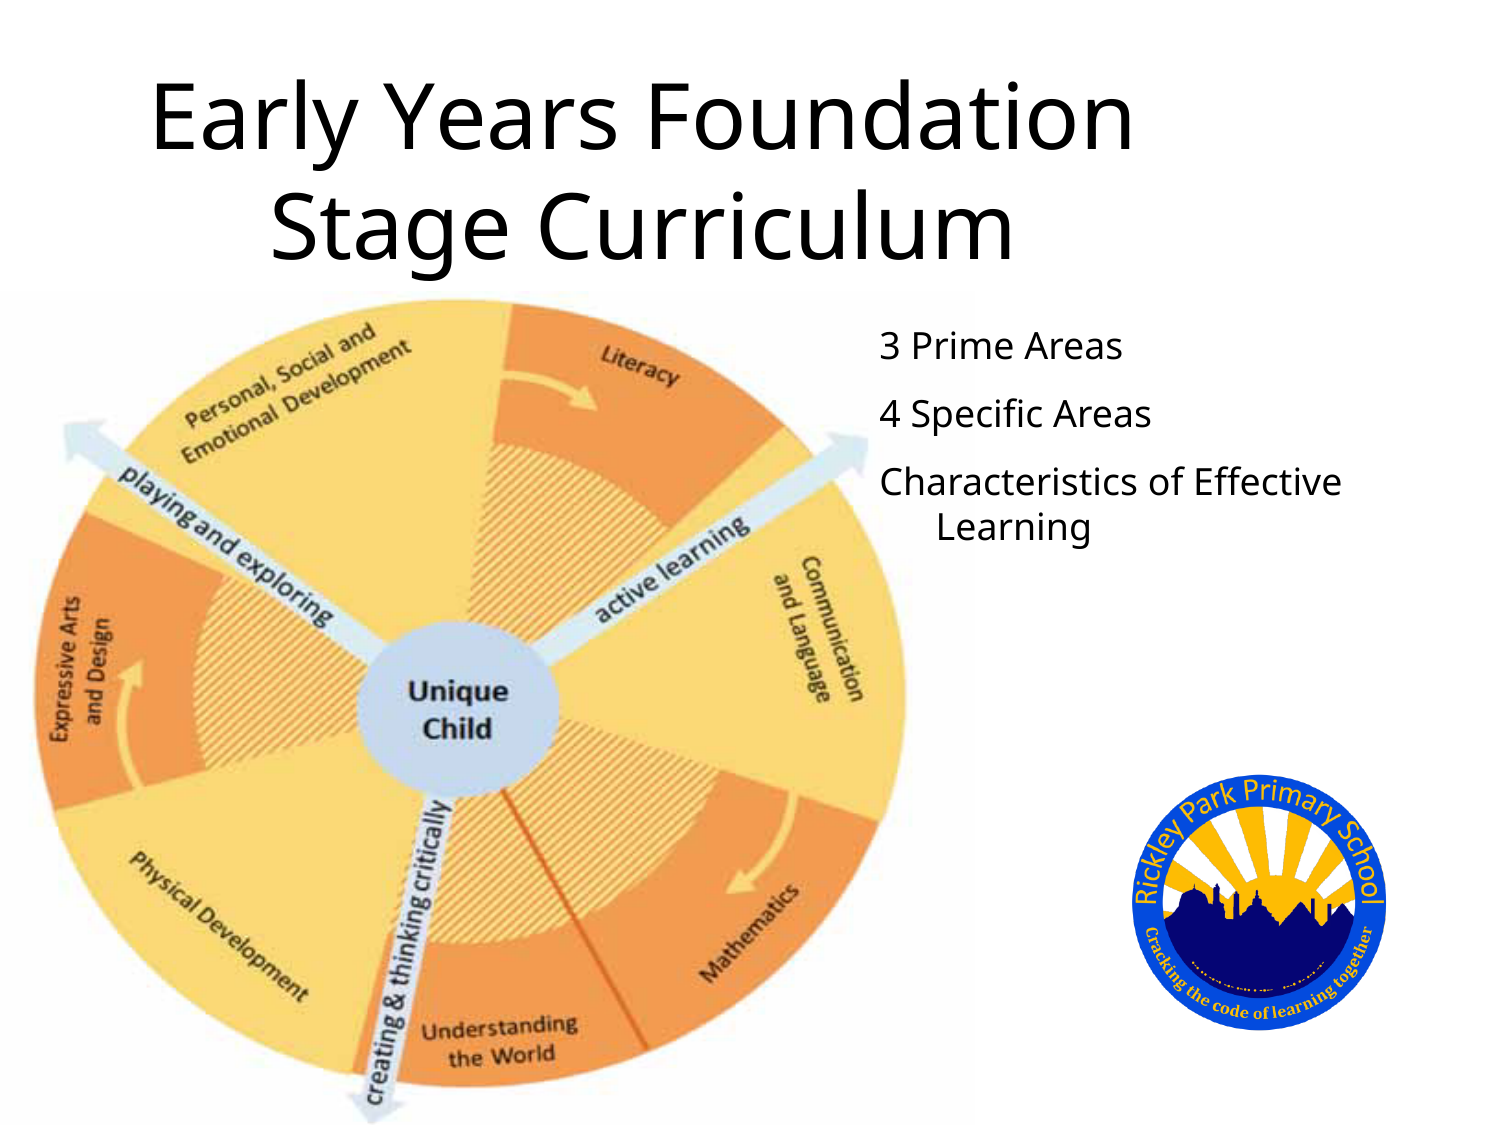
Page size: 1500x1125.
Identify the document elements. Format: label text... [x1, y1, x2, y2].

picture [1129, 774, 1388, 1033]
picture [0, 291, 975, 1125]
text_box 3 Prime Areas 4 Specific Areas Characteristics of Effective Learning [864, 314, 1426, 625]
title Early Years Foundation Stage Curriculum [88, 31, 1199, 285]
